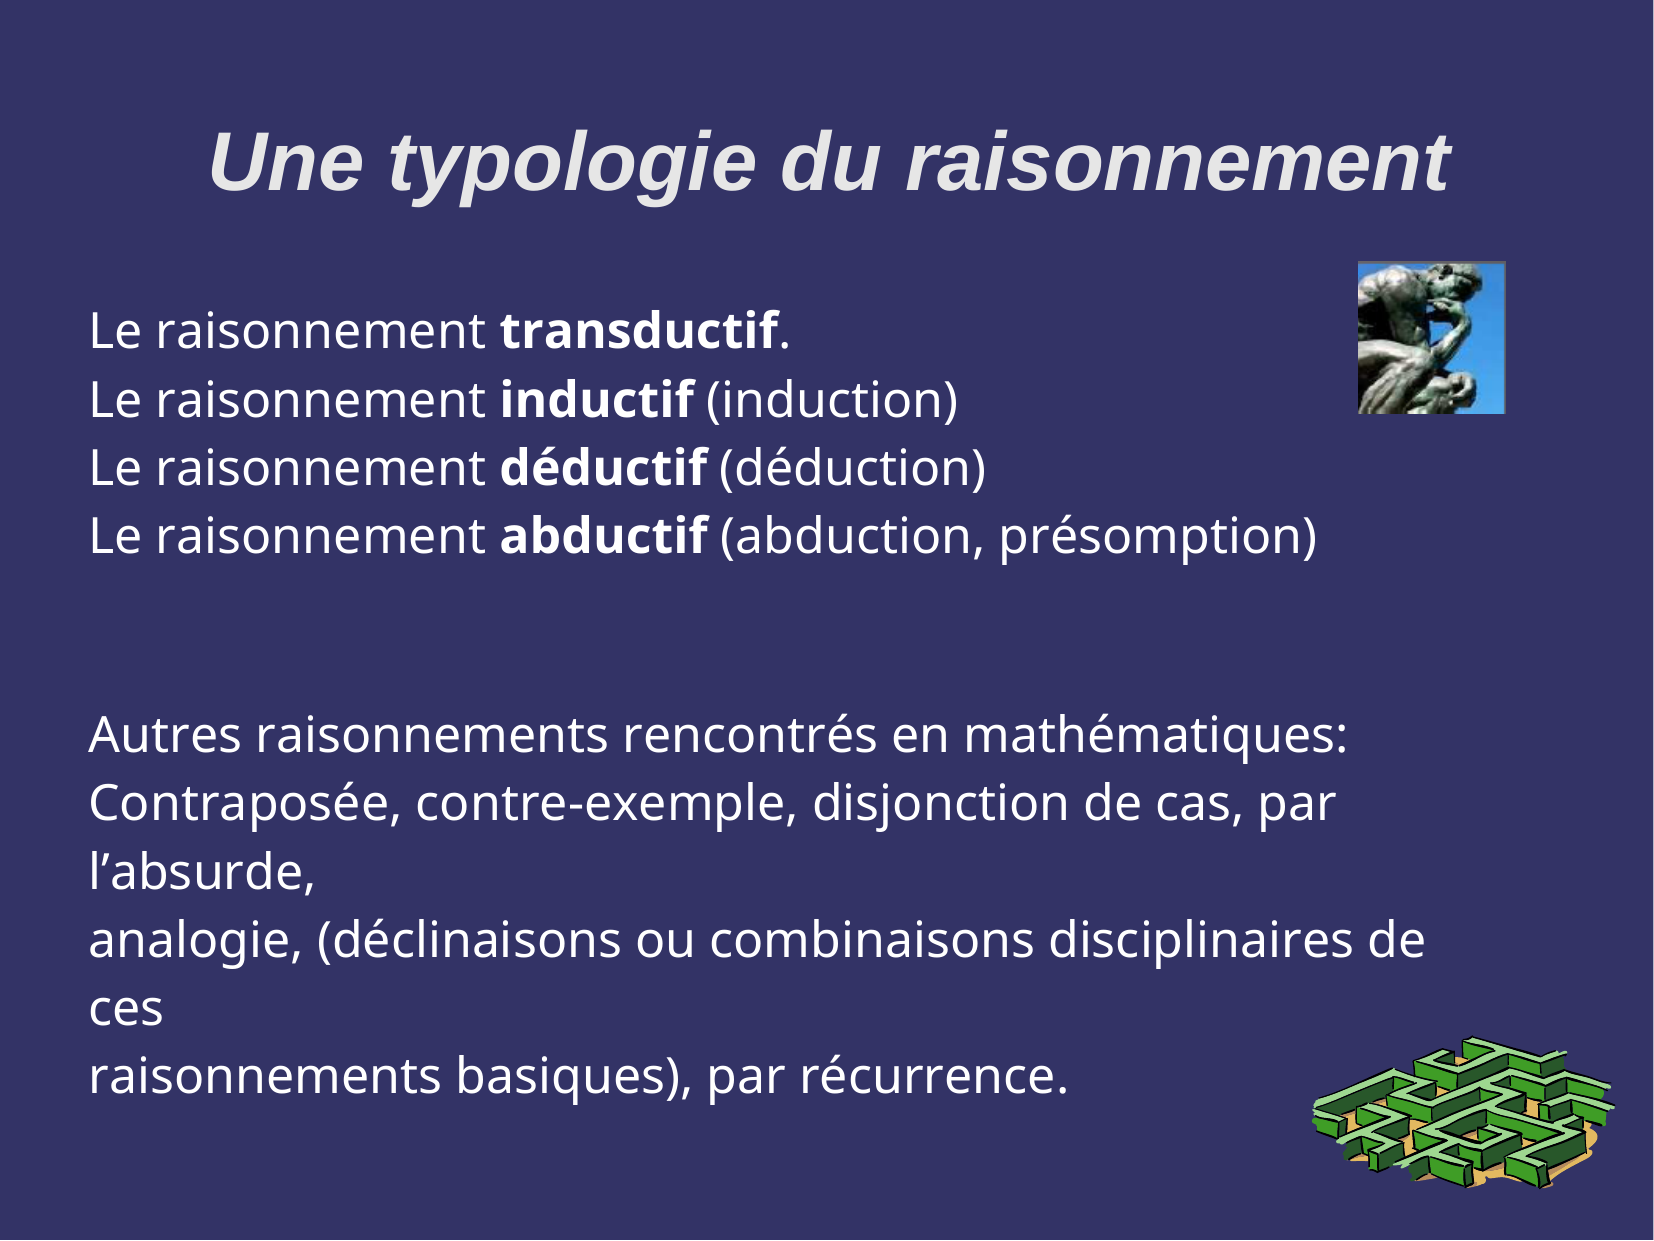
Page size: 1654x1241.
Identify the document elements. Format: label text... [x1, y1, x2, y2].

list Le raisonnement transductif. Le raisonnement inductif (induction) Le raisonnement déductif (déduction) Le raisonnement abductif (abduction, présomption) Autres raisonnements rencontrés en mathématiques: Contraposée, contre-exemple, disjonction de cas, par l’absurde, analogie, (déclinaisons ou combinaisons disciplinaires de ces raisonnements basiques), par récurrence. [88, 295, 1506, 1077]
title Une typologie du raisonnement [123, 58, 1536, 266]
picture [1358, 261, 1506, 414]
